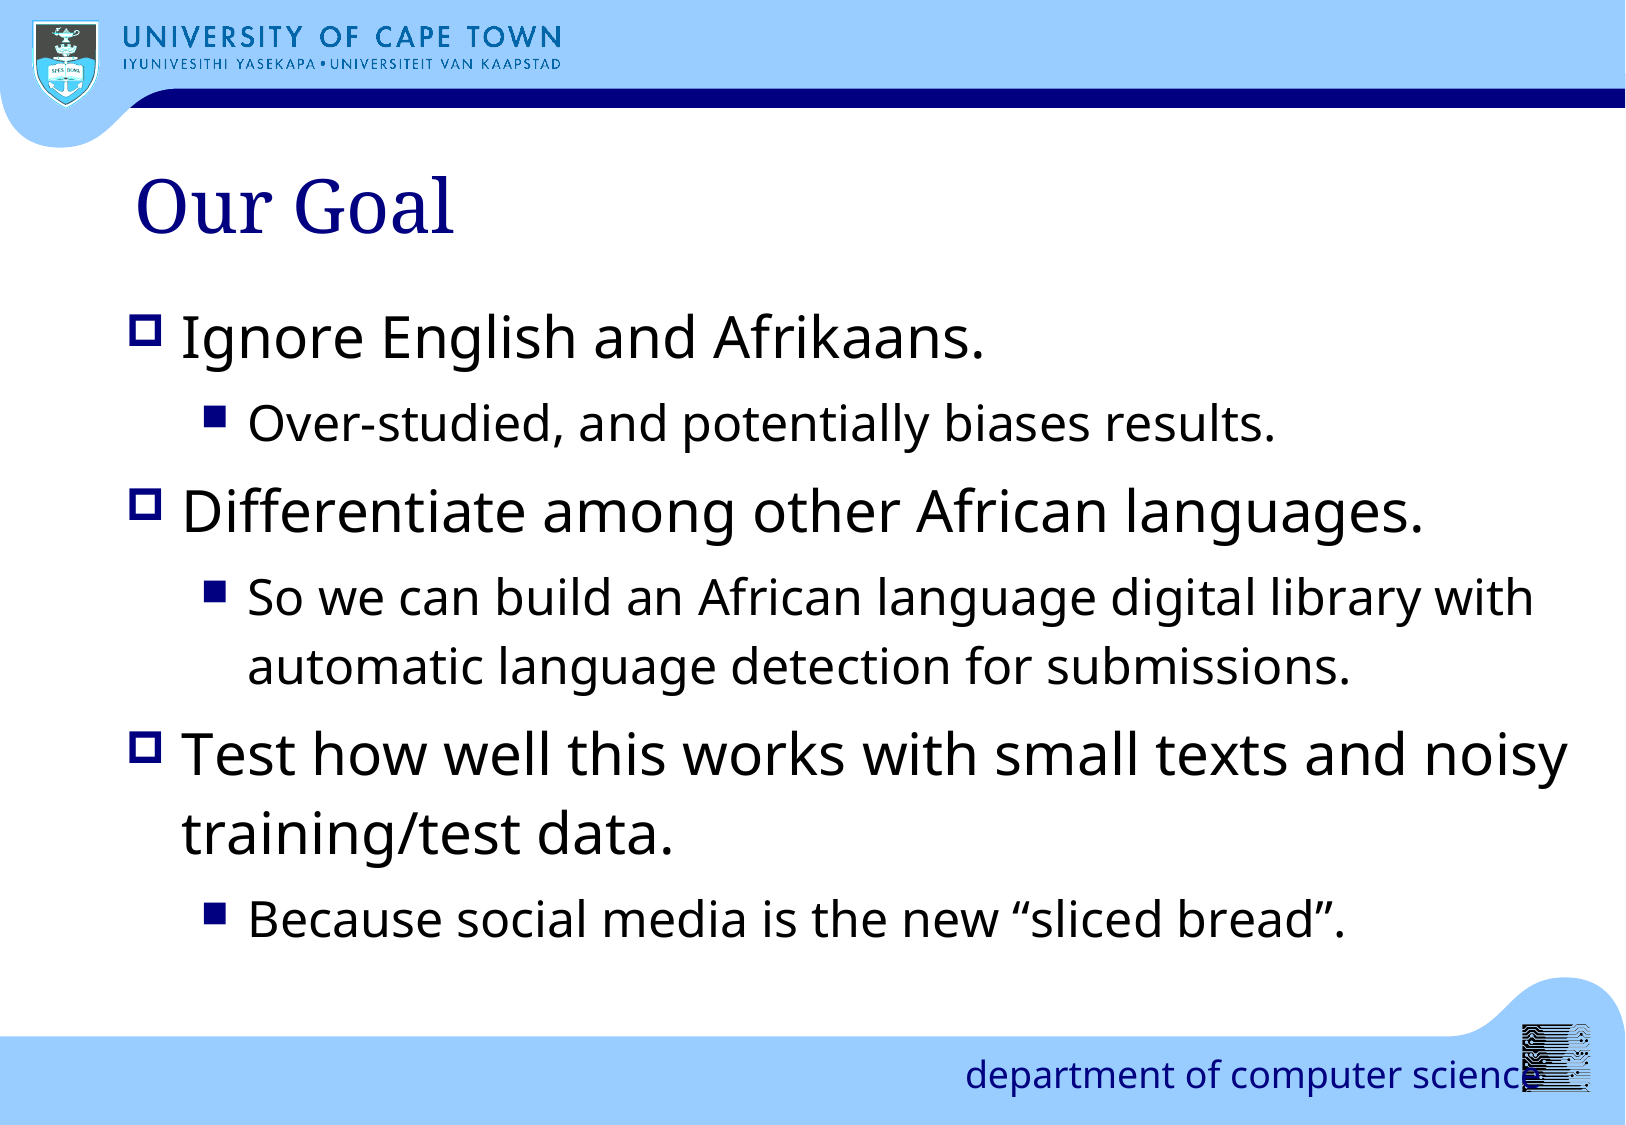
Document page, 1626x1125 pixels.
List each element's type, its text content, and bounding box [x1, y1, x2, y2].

picture [1526, 1072, 1536, 1076]
list Ignore English and Afrikaans. Over-studied, and potentially biases results. Differentiate among other African languages. So we can build an African language digital library with automatic language detection for submissions. Test how well this works with small texts and noisy training/test data. Because social media is the new “sliced bread”. [125, 296, 1570, 1072]
title Our Goal [134, 140, 1571, 268]
picture [120, 23, 563, 71]
picture [1522, 1024, 1591, 1092]
